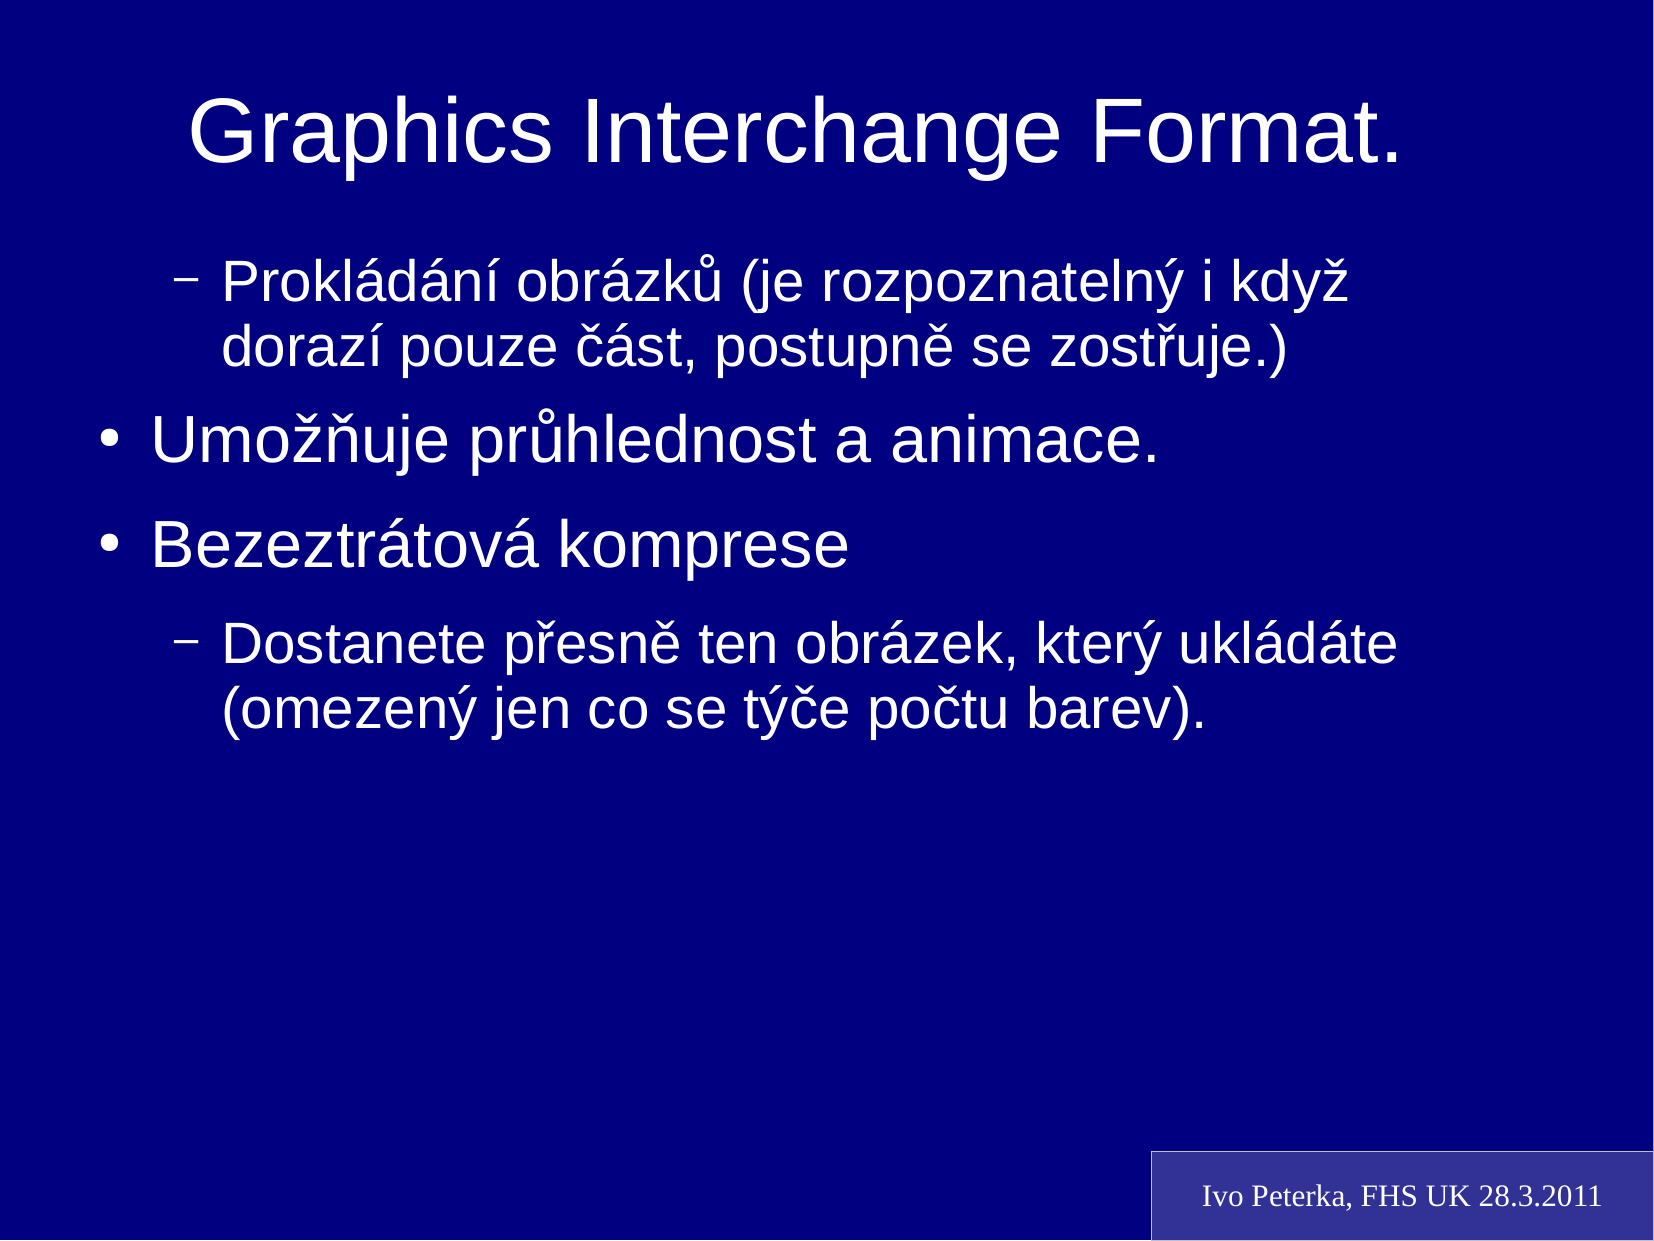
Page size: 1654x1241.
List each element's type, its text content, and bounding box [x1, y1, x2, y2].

list Prokládání obrázků (je rozpoznatelný i když dorazí pouze část, postupně se zostřuje.) Umožňuje průhlednost a animace. Bezeztrátová komprese Dostanete přesně ten obrázek, který ukládáte (omezený jen co se týče počtu barev). [79, 248, 1515, 936]
title Graphics Interchange Format. [79, 42, 1515, 220]
